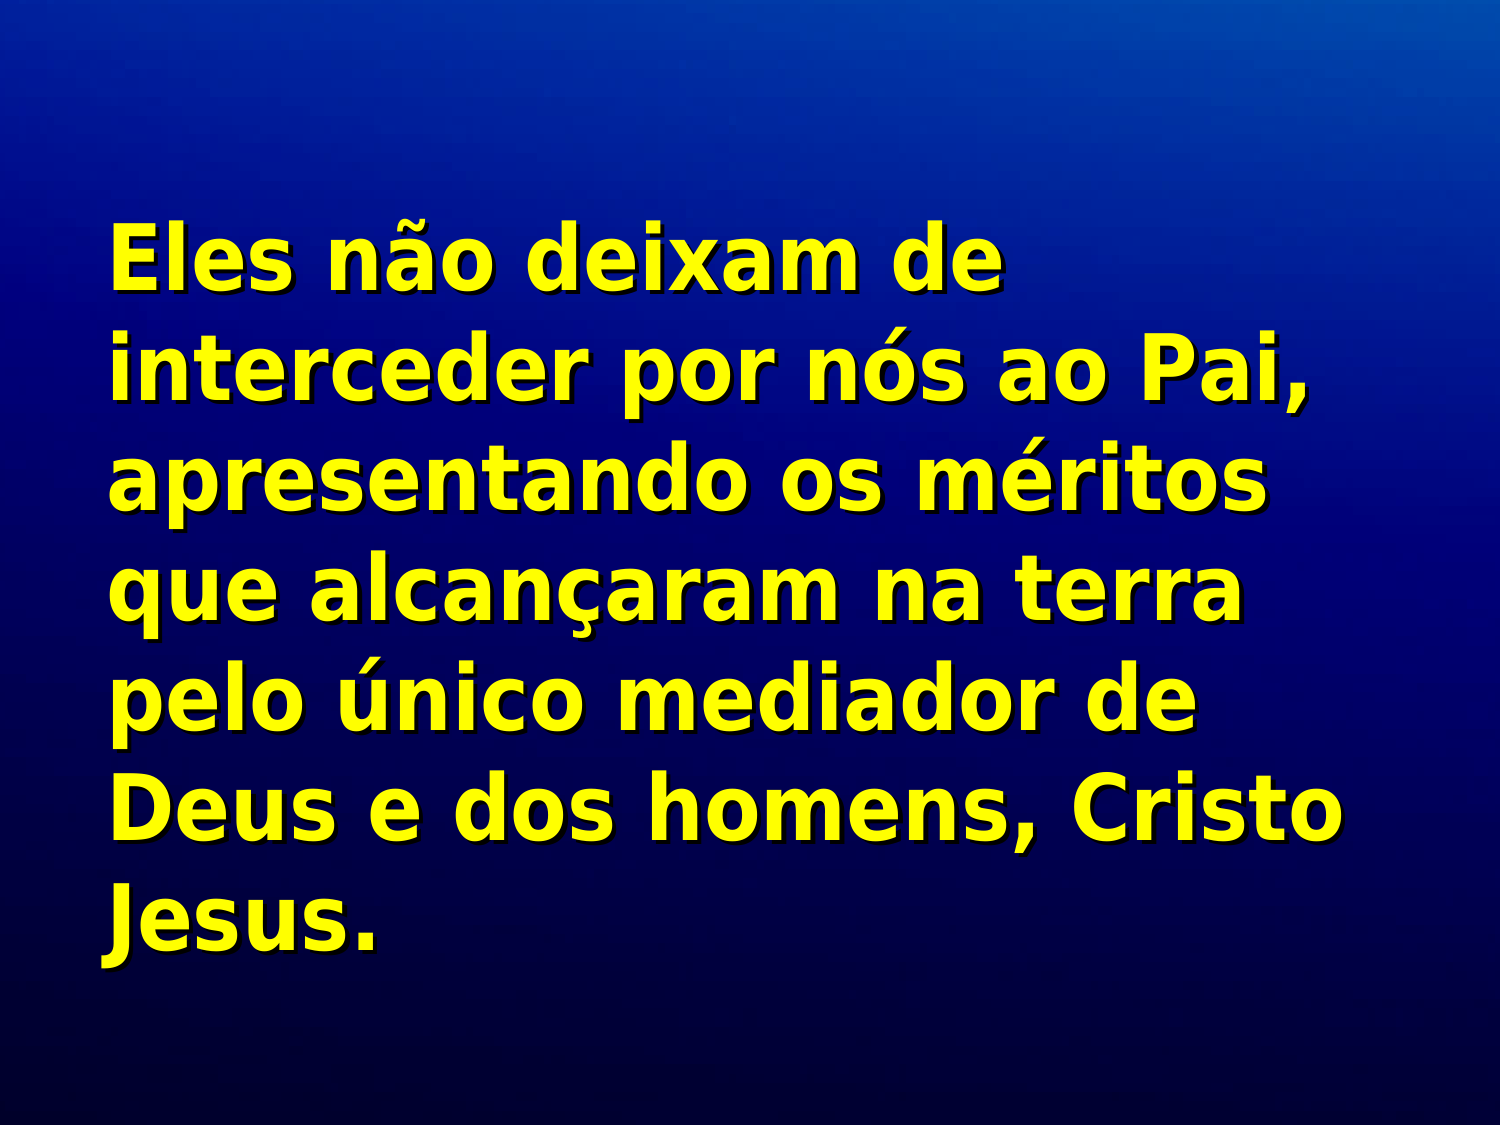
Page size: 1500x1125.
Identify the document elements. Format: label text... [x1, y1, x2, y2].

picture [0, 0, 1500, 1125]
text_box Eles não deixam de interceder por nós ao Pai, apresentando os méritos que alcançaram na terra pelo único mediador de Deus e dos homens, Cristo Jesus. [92, 82, 1418, 1040]
